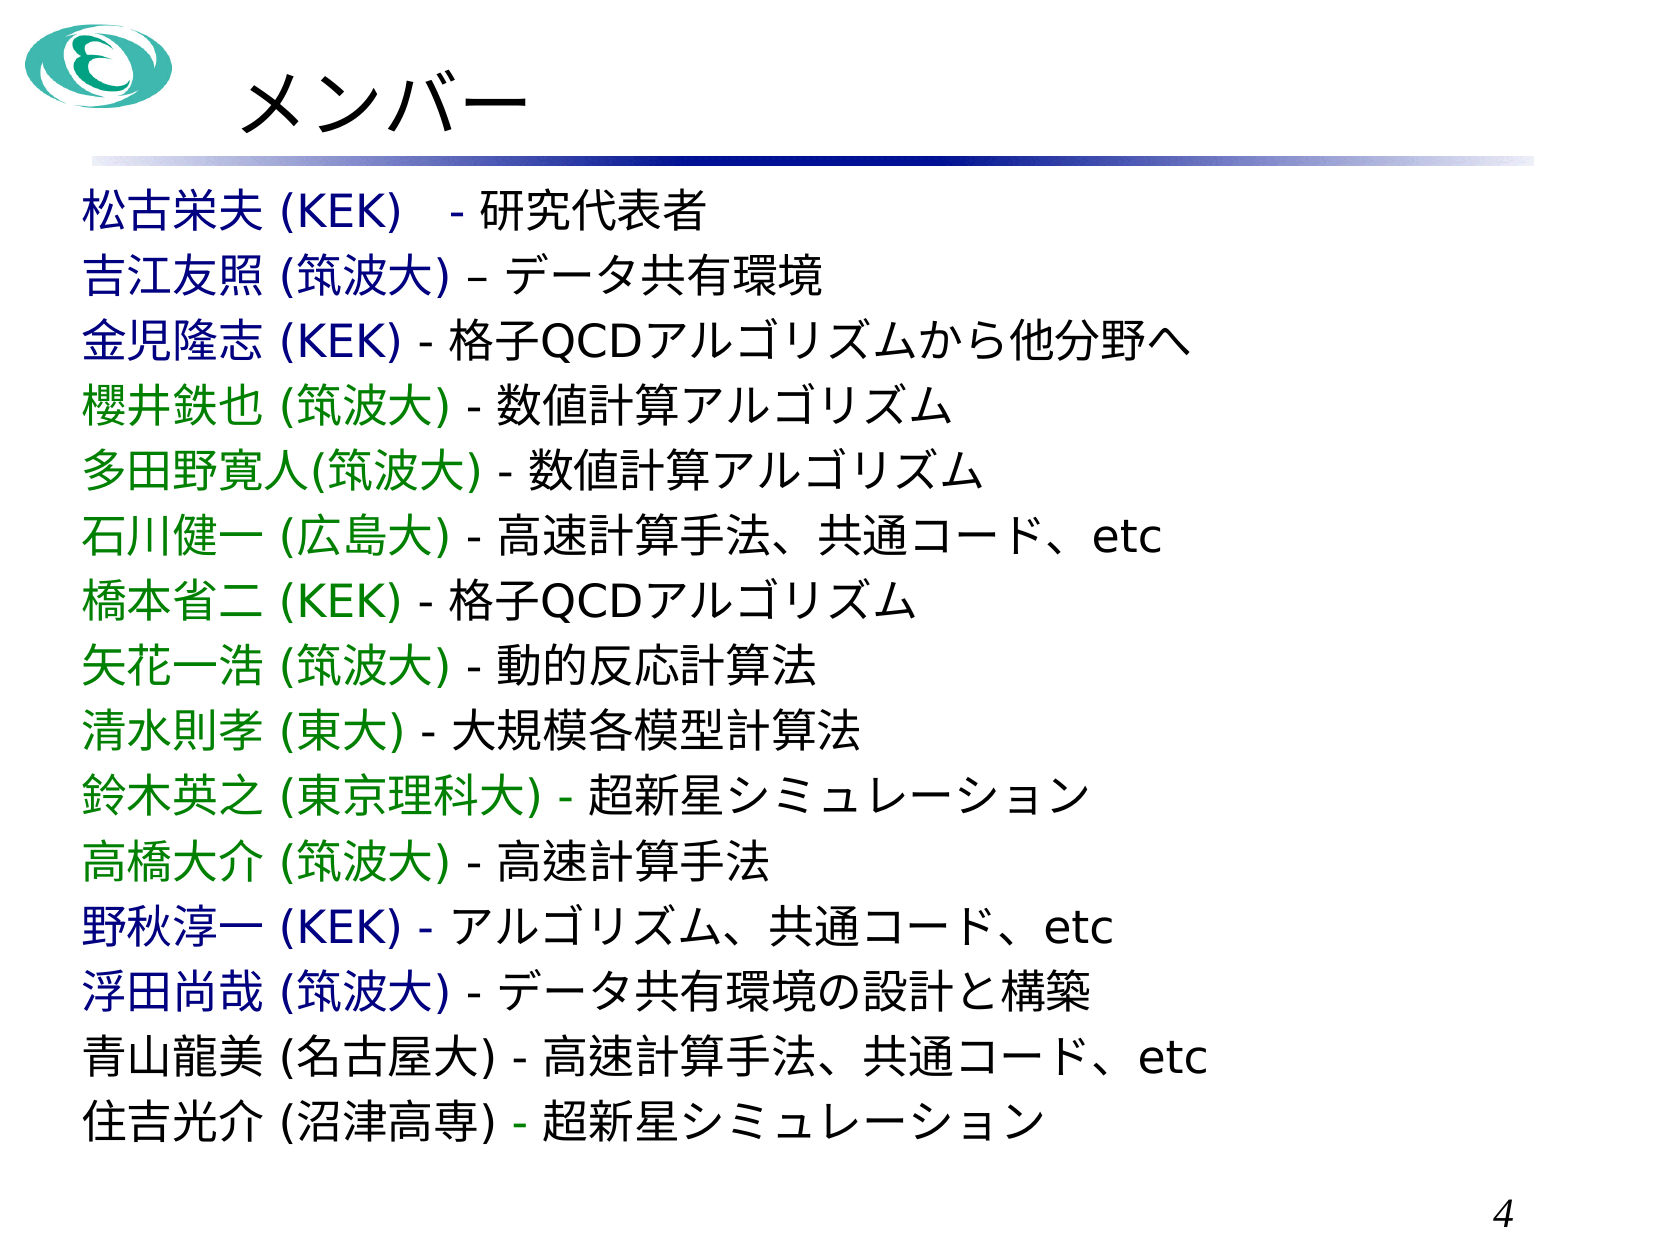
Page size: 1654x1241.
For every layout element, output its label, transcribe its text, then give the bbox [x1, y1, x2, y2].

picture [92, 156, 233, 166]
list 松古栄夫 (KEK) - 研究代表者 吉江友照 (筑波大) – データ共有環境 金児隆志 (KEK) - 格子QCDアルゴリズムから他分野へ 櫻井鉄也 (筑波大) - 数値計算アルゴリズム 多田野寛人(筑波大) - 数値計算アルゴリズム 石川健一 (広島大) - 高速計算手法、共通コード、etc 橋本省二 (KEK) - 格子QCDアルゴリズム 矢花一浩 (筑波大) - 動的反応計算法 清水則孝 (東大) - 大規模各模型計算法 鈴木英之 (東京理科大) - 超新星シミュレーション 高橋大介 (筑波大) - 高速計算手法 野秋淳一 (KEK) - アルゴリズム、共通コード、etc 浮田尚哉 (筑波大) - データ共有環境の設計と構築 青山龍美 (名古屋大) - 高速計算手法、共通コード、etc 住吉光介 (沼津高専) - 超新星シミュレーション [63, 184, 1580, 1150]
picture [1338, 156, 1534, 166]
picture [19, 16, 178, 116]
title メンバー [233, 1, 1338, 184]
